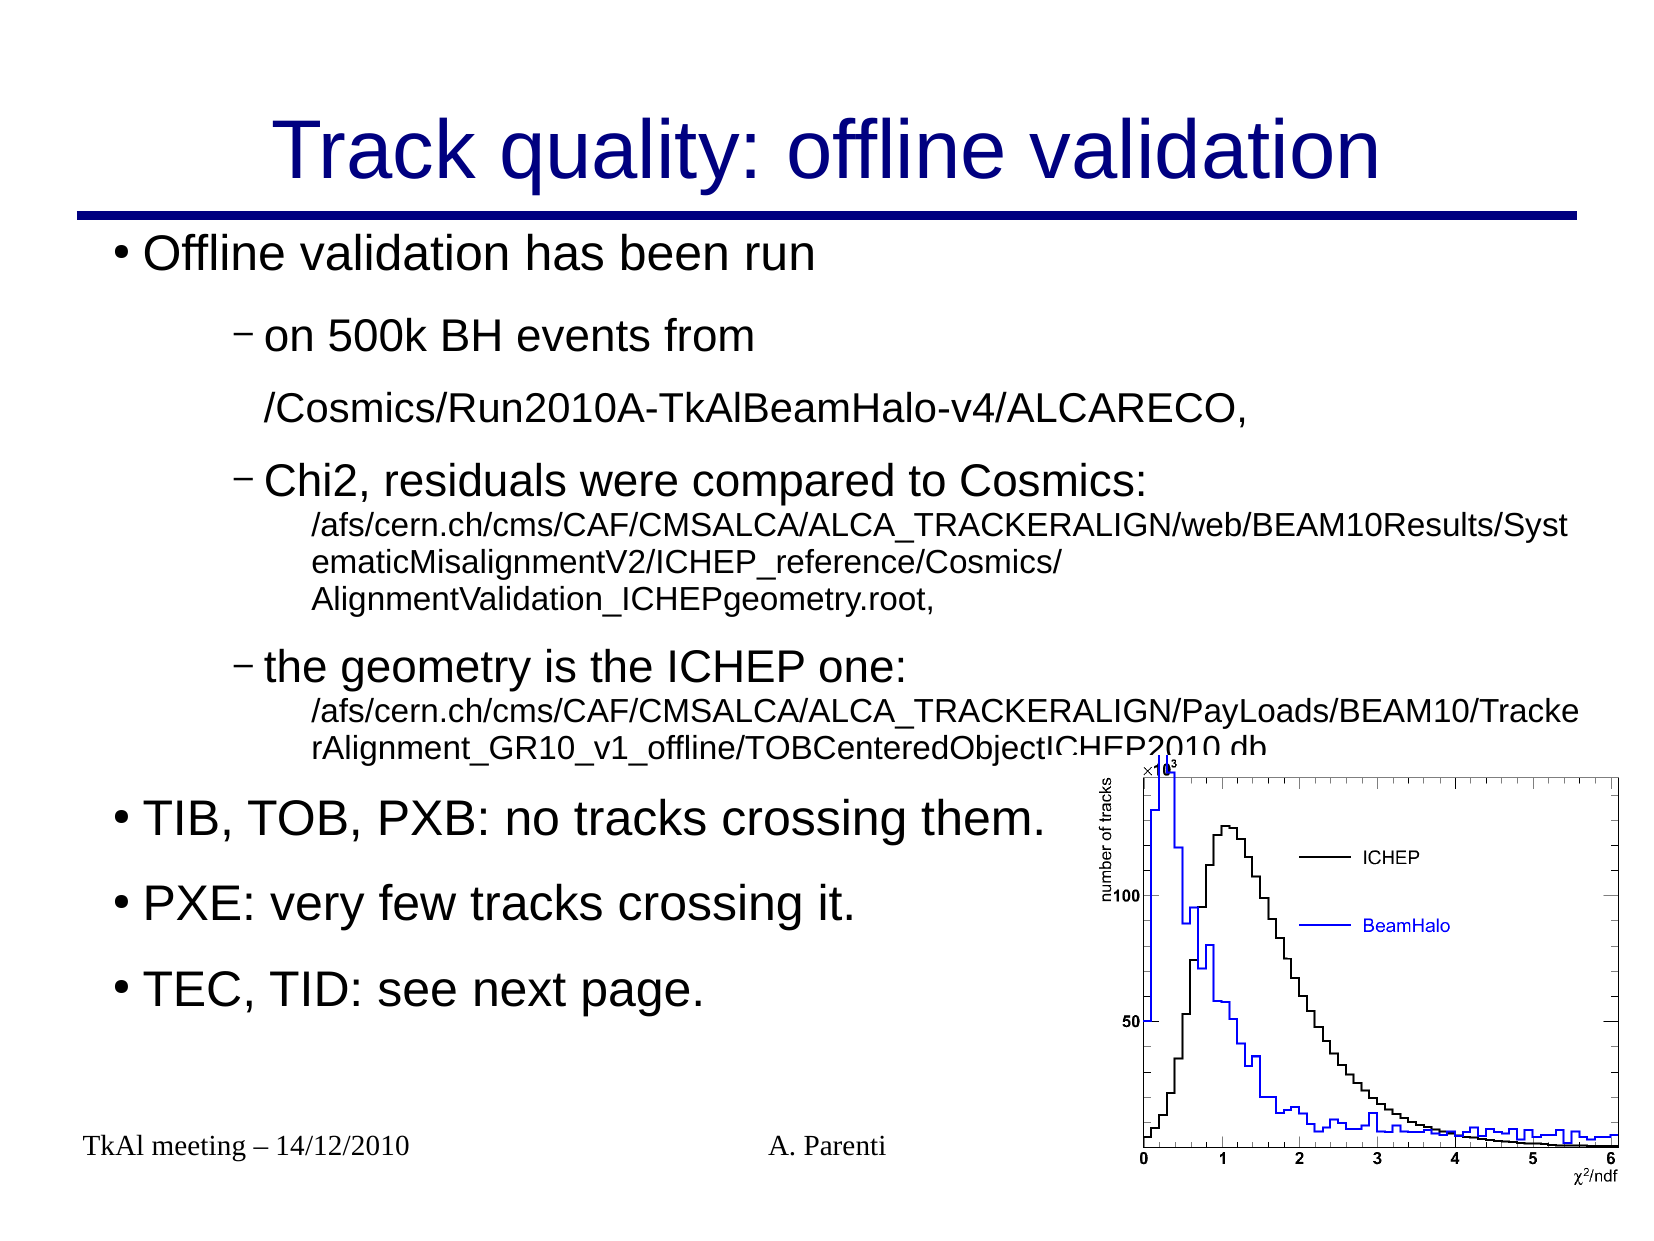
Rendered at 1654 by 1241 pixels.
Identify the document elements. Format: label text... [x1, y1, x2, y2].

picture [1047, 755, 1648, 1206]
title Track quality: offline validation [82, 75, 1571, 226]
list Offline validation has been run on 500k BH events from /Cosmics/Run2010A-TkAlBeamHalo-v4/ALCARECO, Chi2, residuals were compared to Cosmics: /afs/cern.ch/cms/CAF/CMSALCA/ALCA_TRACKERALIGN/web/BEAM10Results/SystematicMisalignmentV2/ICHEP_reference/Cosmics/AlignmentValidation_ICHEPgeometry.root, the geometry is the ICHEP one: /afs/cern.ch/cms/CAF/CMSALCA/ALCA_TRACKERALIGN/PayLoads/BEAM10/TrackerAlignment_GR10_v1_offline/TOBCenteredObjectICHEP2010.db. TIB, TOB, PXB: no tracks crossing them. PXE: very few tracks crossing it. TEC, TID: see next page. [94, 225, 1583, 1109]
